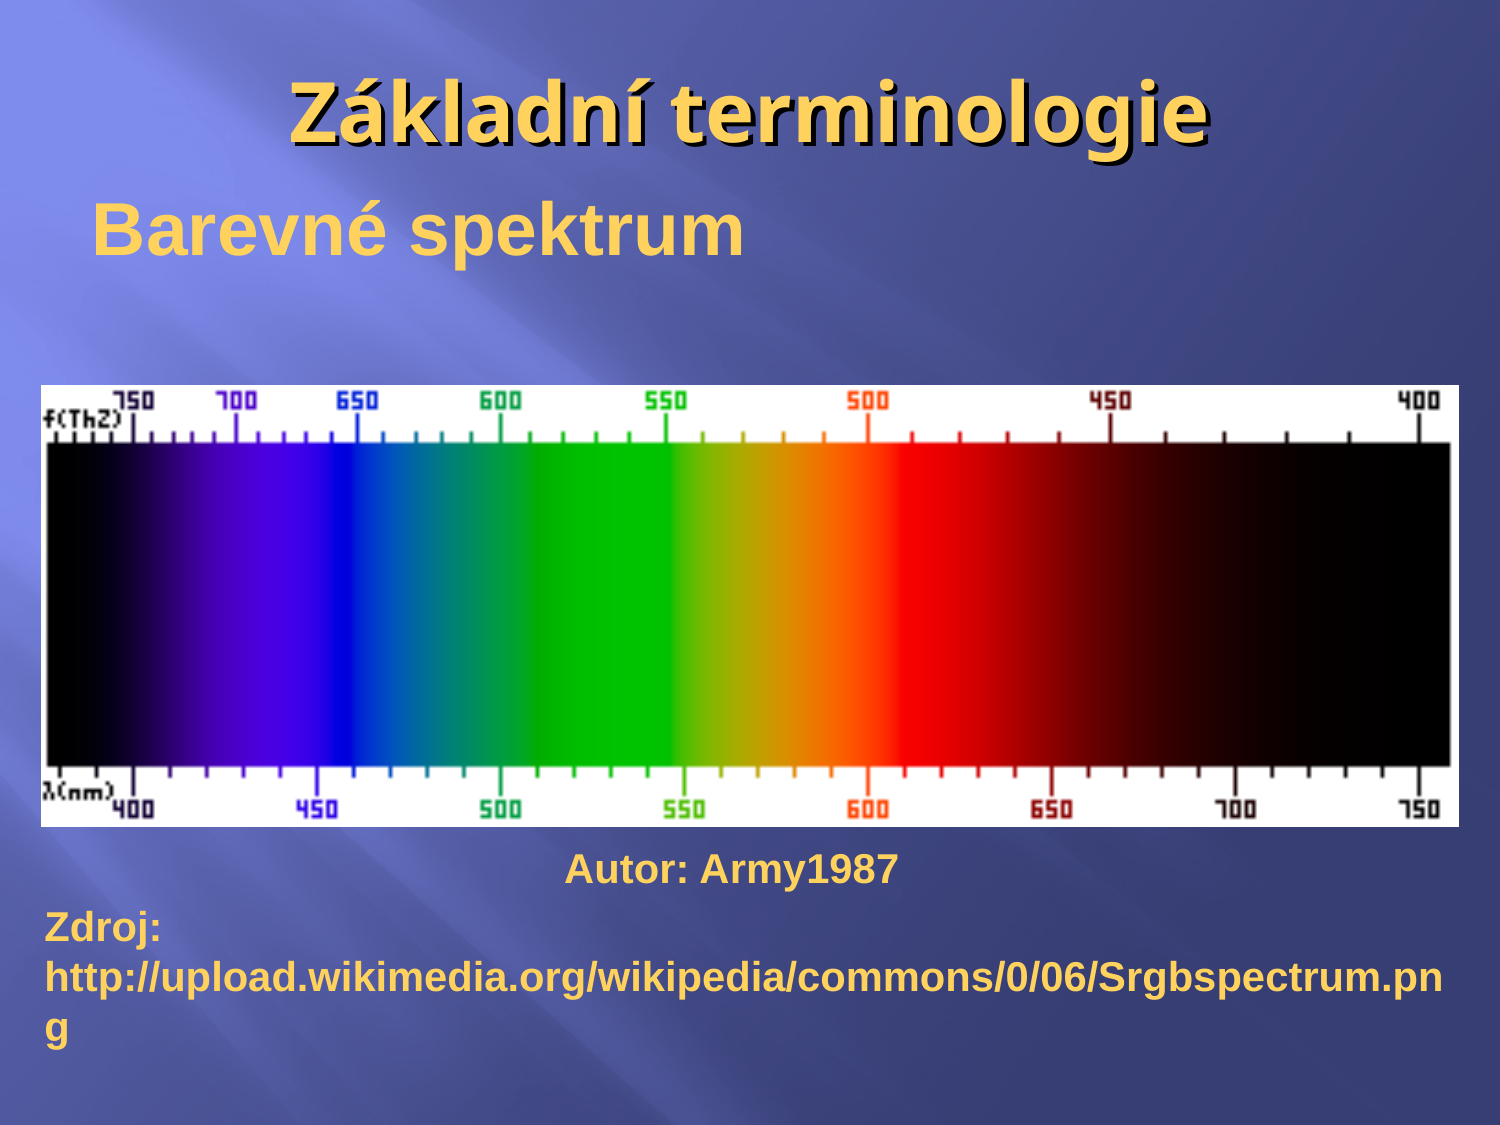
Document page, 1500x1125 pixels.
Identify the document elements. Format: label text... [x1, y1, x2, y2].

picture [41, 385, 1459, 827]
text_box Zdroj: http://upload.wikimedia.org/wikipedia/commons/0/06/Srgbspectrum.png [29, 892, 1482, 1057]
text_box Barevné spektrum [76, 172, 1448, 256]
title Základní terminologie [75, 45, 1426, 173]
text_box Autor: Army1987 [549, 834, 951, 899]
